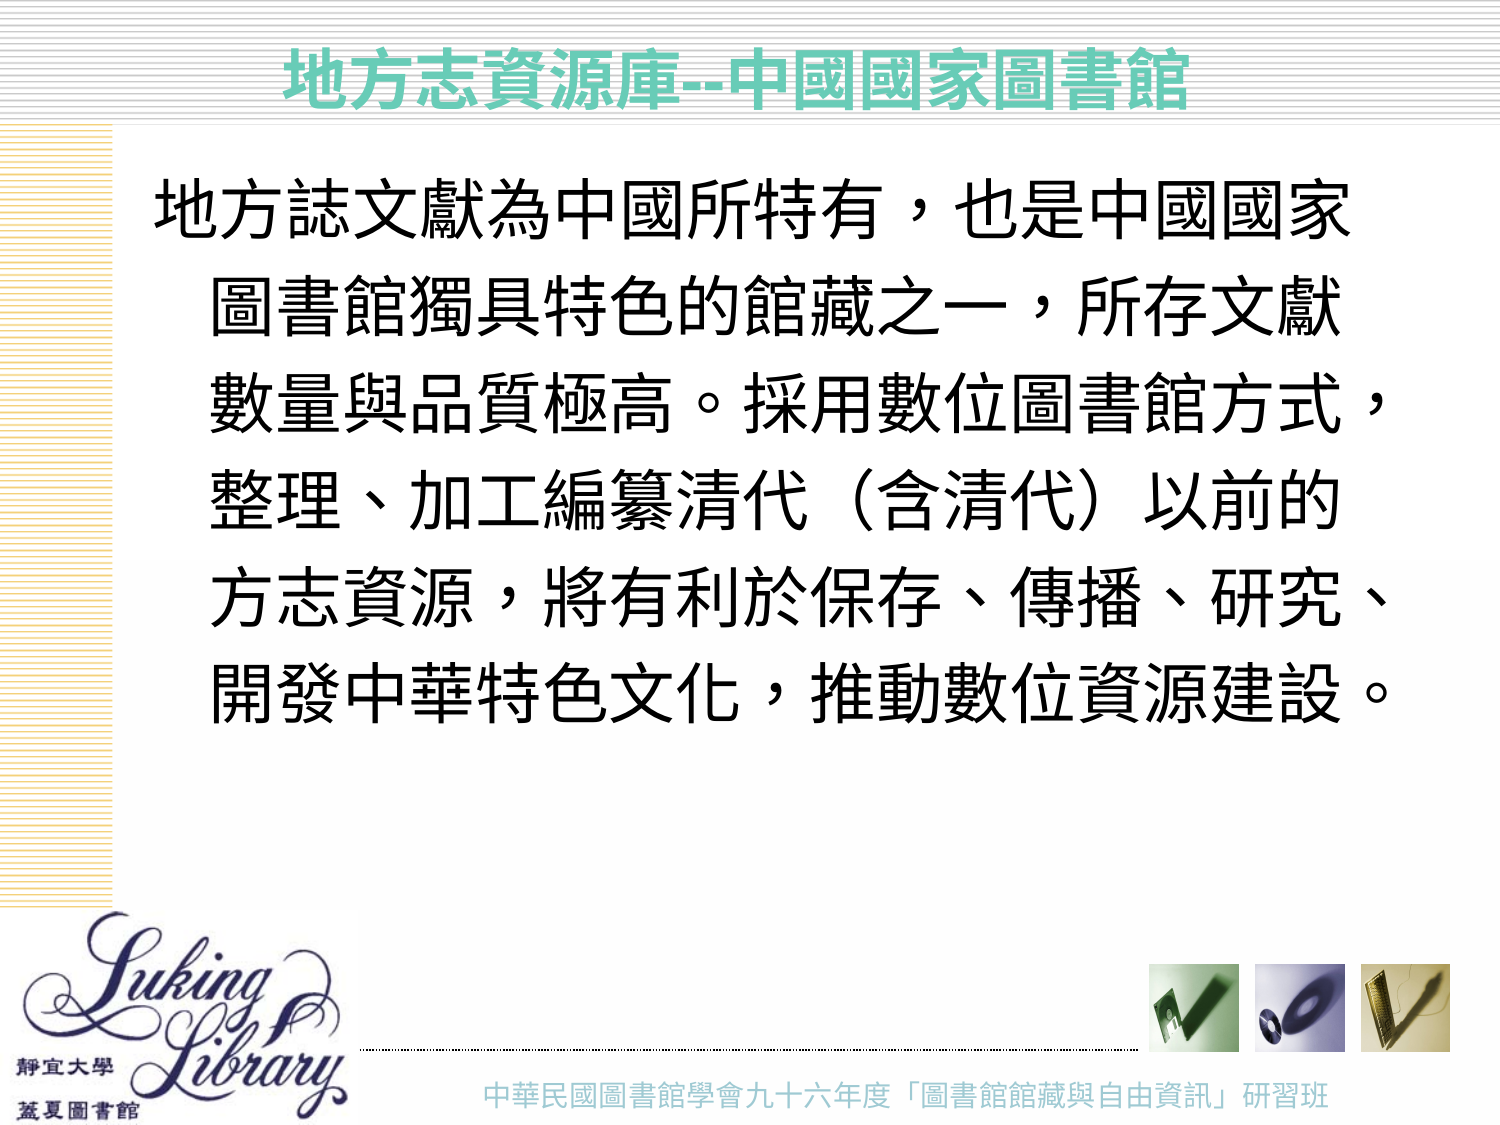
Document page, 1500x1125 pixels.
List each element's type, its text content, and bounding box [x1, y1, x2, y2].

list 地方誌文獻為中國所特有，也是中國國家圖書館獨具特色的館藏之一，所存文獻數量與品質極高。採用數位圖書館方式，整理、加工編纂清代（含清代）以前的方志資源，將有利於保存、傳播、研究、開發中華特色文化，推動數位資源建設。 [137, 149, 1413, 1013]
picture [1255, 1013, 1345, 1052]
picture [0, 0, 1500, 1125]
picture [1149, 1013, 1239, 1052]
title 地方志資源庫--中國國家圖書館 [74, 27, 1433, 123]
picture [1361, 964, 1450, 1052]
